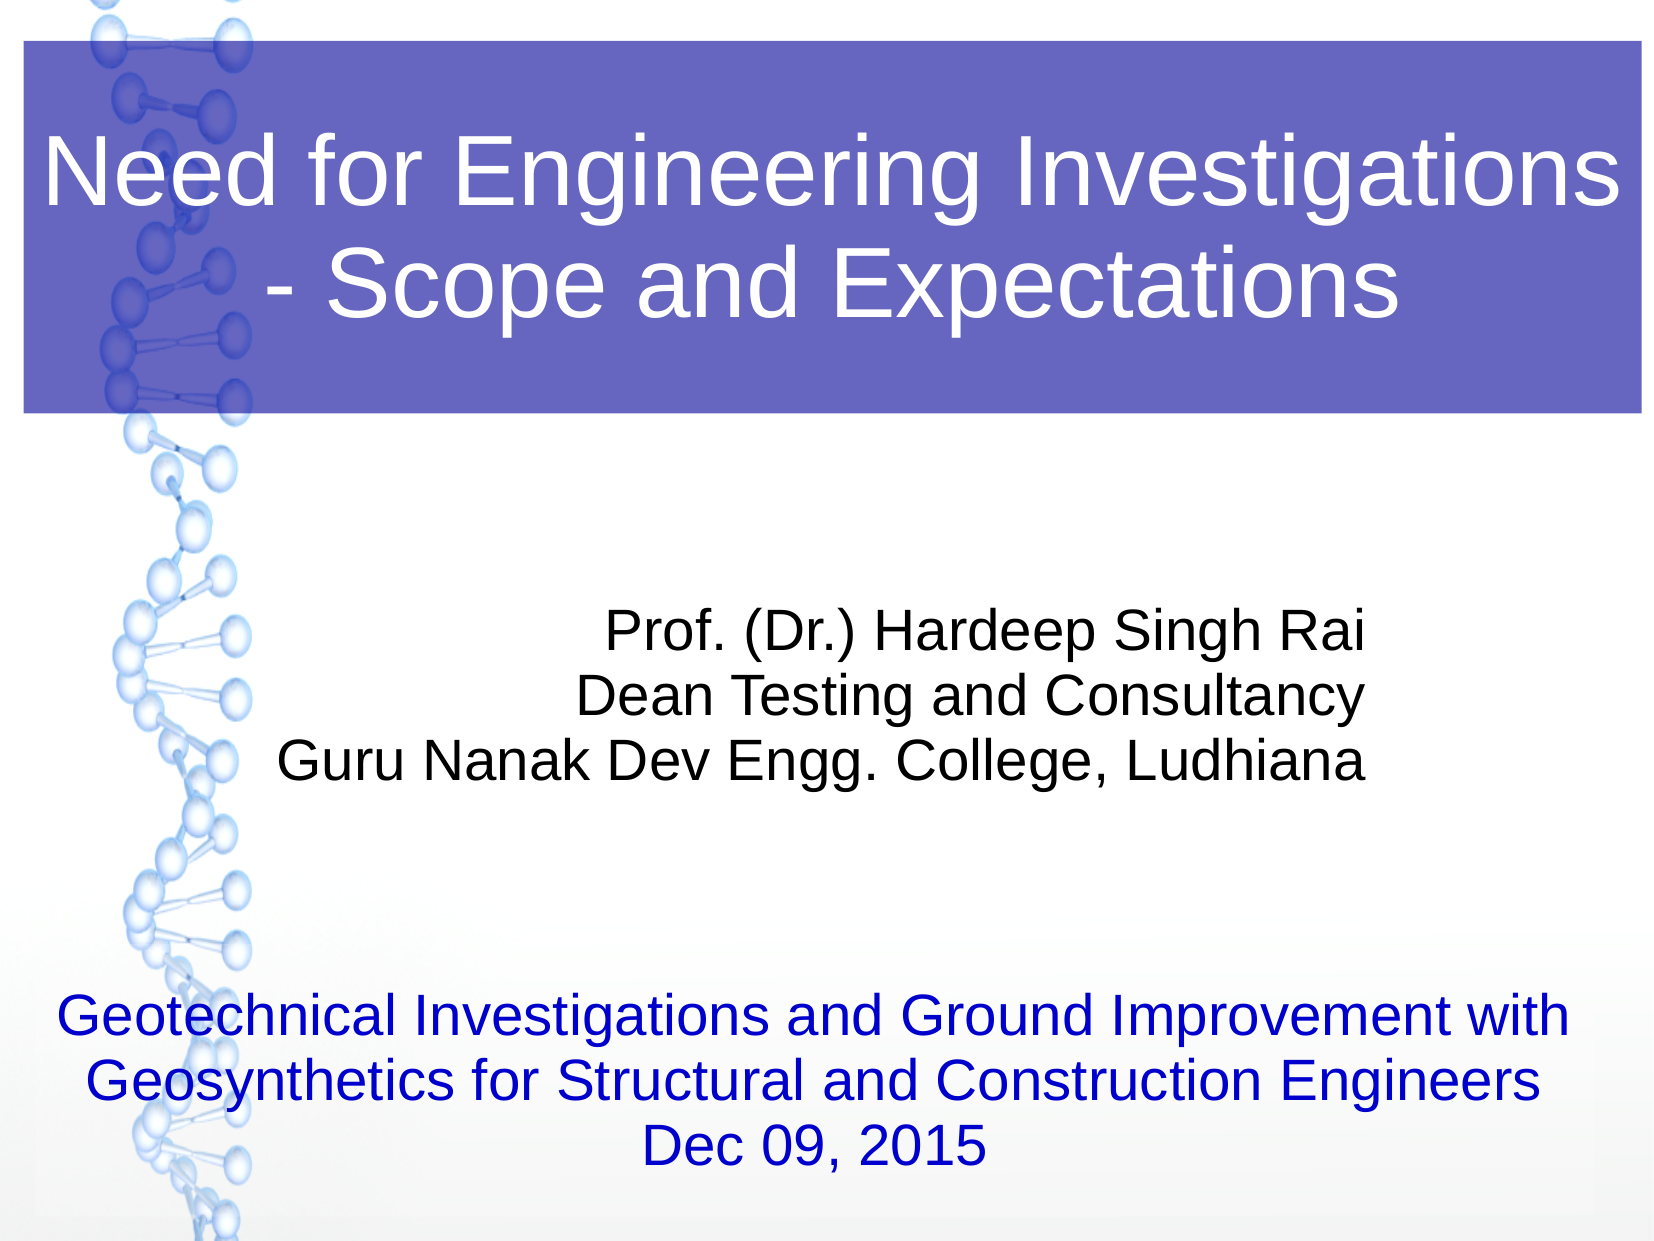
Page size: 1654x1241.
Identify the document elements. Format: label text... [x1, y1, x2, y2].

subtitle Geotechnical Investigations and Ground Improvement with Geosynthetics for Structural and Construction Engineers Dec 09, 2015 [35, 944, 1595, 1217]
title Need for Engineering Investigations - Scope and Expectations [23, 40, 1642, 414]
text_box Prof. (Dr.) Hardeep Singh Rai Dean Testing and Consultancy Guru Nanak Dev Engg. College, Ludhiana [248, 590, 1382, 815]
picture [0, 0, 1654, 1241]
